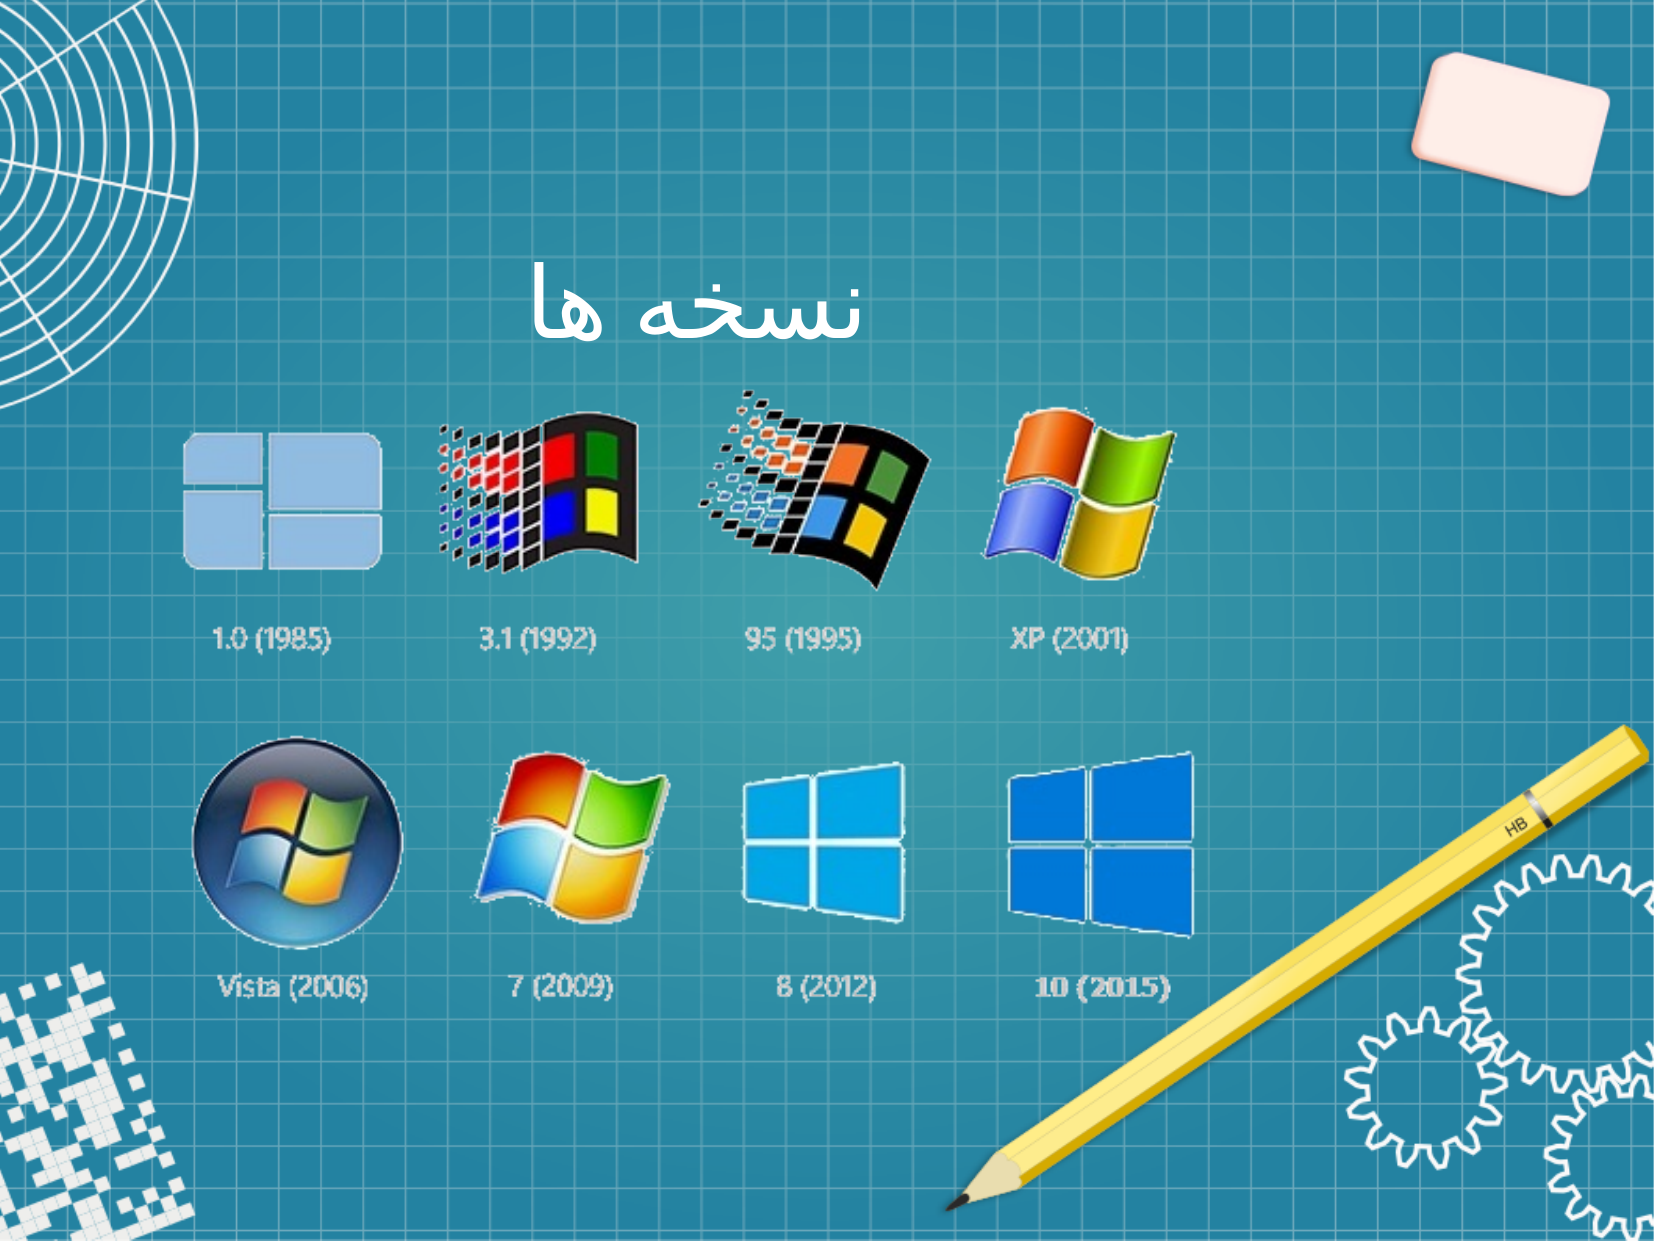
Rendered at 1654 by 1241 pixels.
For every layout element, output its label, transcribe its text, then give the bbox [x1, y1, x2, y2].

picture [90, 331, 1265, 1186]
title نسخه ها [525, 192, 1489, 406]
